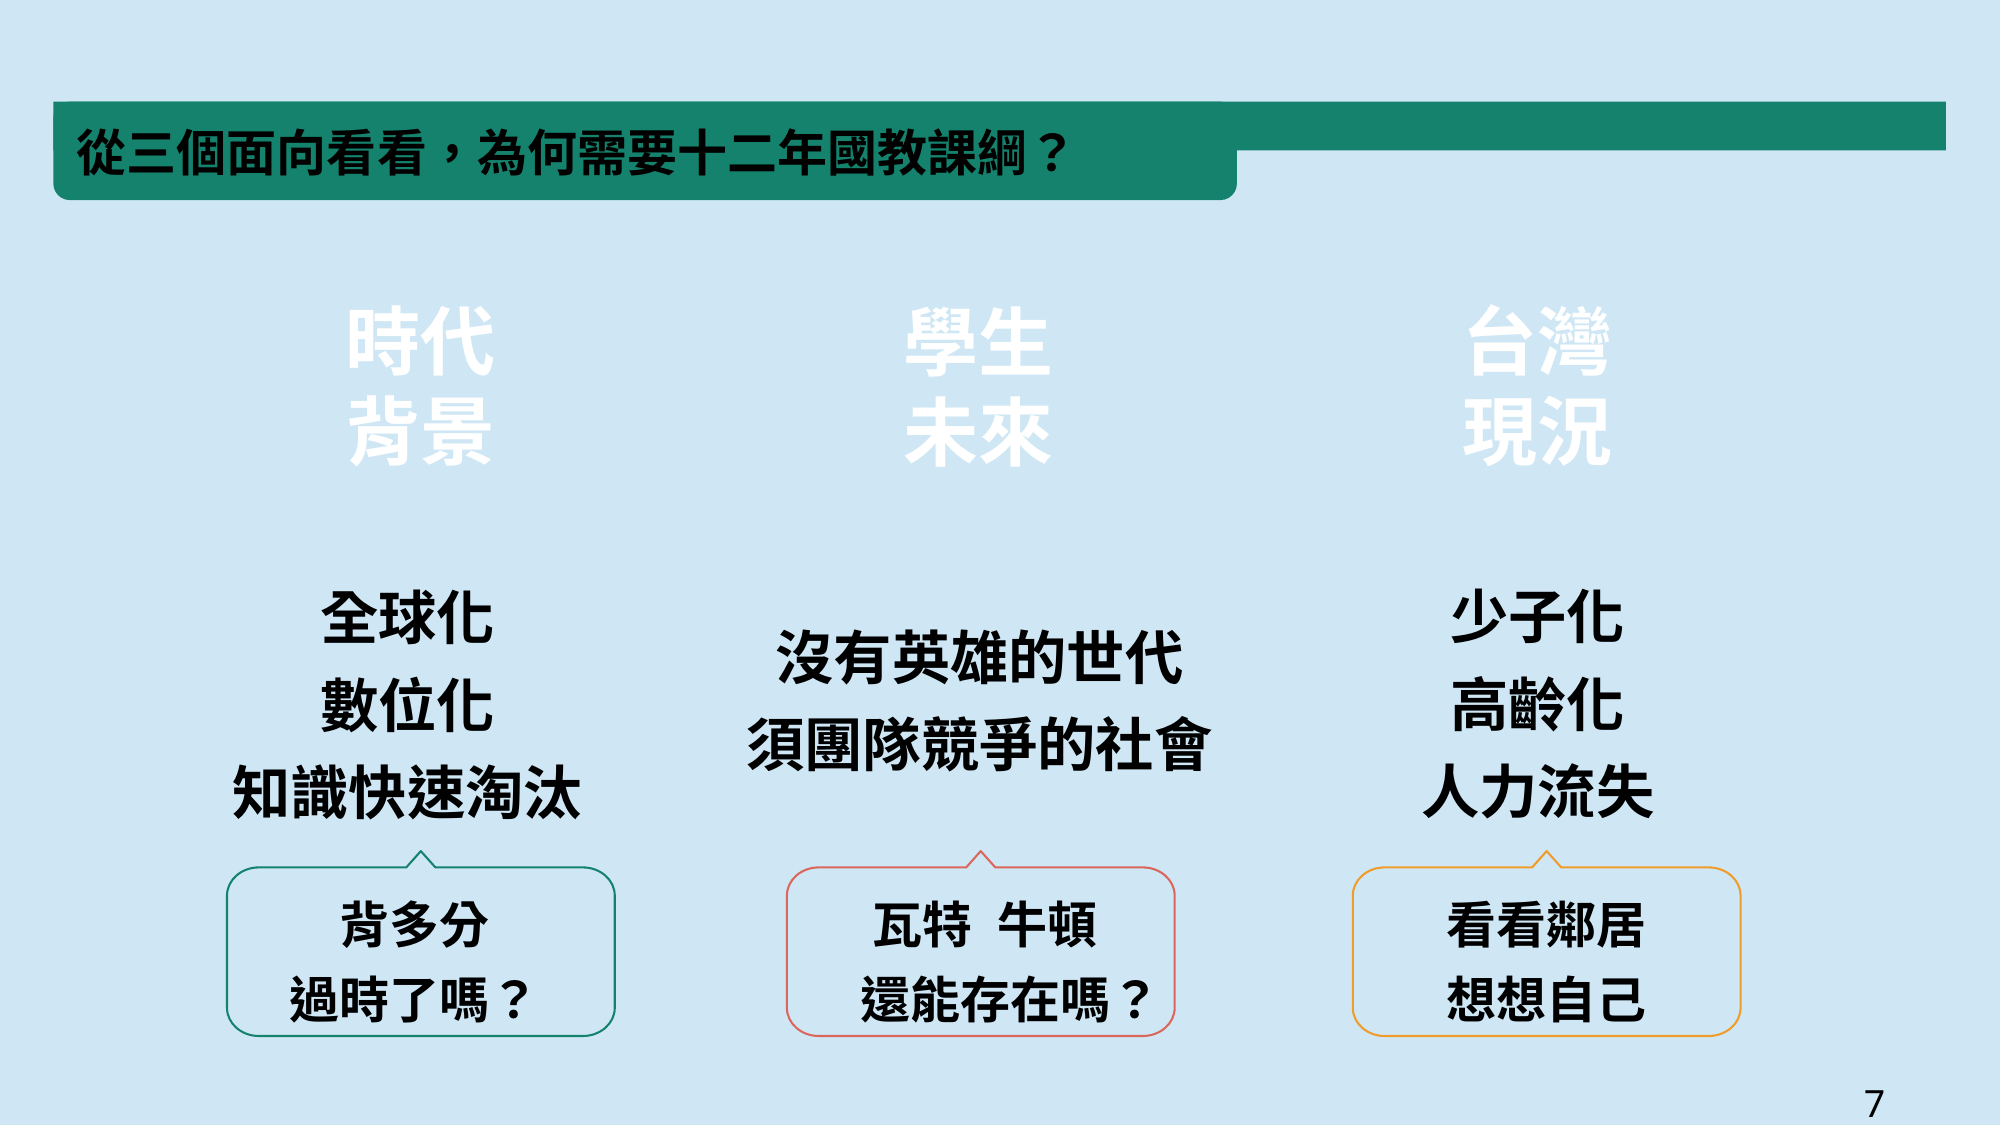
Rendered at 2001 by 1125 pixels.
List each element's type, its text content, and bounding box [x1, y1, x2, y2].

text_box 看看鄰居 想想自己 [1387, 878, 1706, 1029]
text_box 從三個面向看看，為何需要十二年國教課綱？ [62, 120, 1237, 190]
text_box 時代 背景 [285, 294, 556, 475]
text_box 少子化 高齡化 人力流失 [1353, 555, 1722, 833]
text_box 瓦特 牛頓 還能存在嗎？ [840, 878, 1131, 1029]
text_box 學生 未來 [863, 295, 1095, 476]
text_box 背多分 過時了嗎？ [257, 878, 572, 1029]
text_box 沒有英雄的世代 須團隊競爭的社會 [710, 596, 1248, 786]
text_box 台灣 現況 [1421, 294, 1654, 475]
text_box [53, 101, 1946, 201]
text_box 全球化 數位化 知識快速淘汰 [201, 556, 614, 834]
slide_number <編號> [1433, 1072, 1900, 1125]
